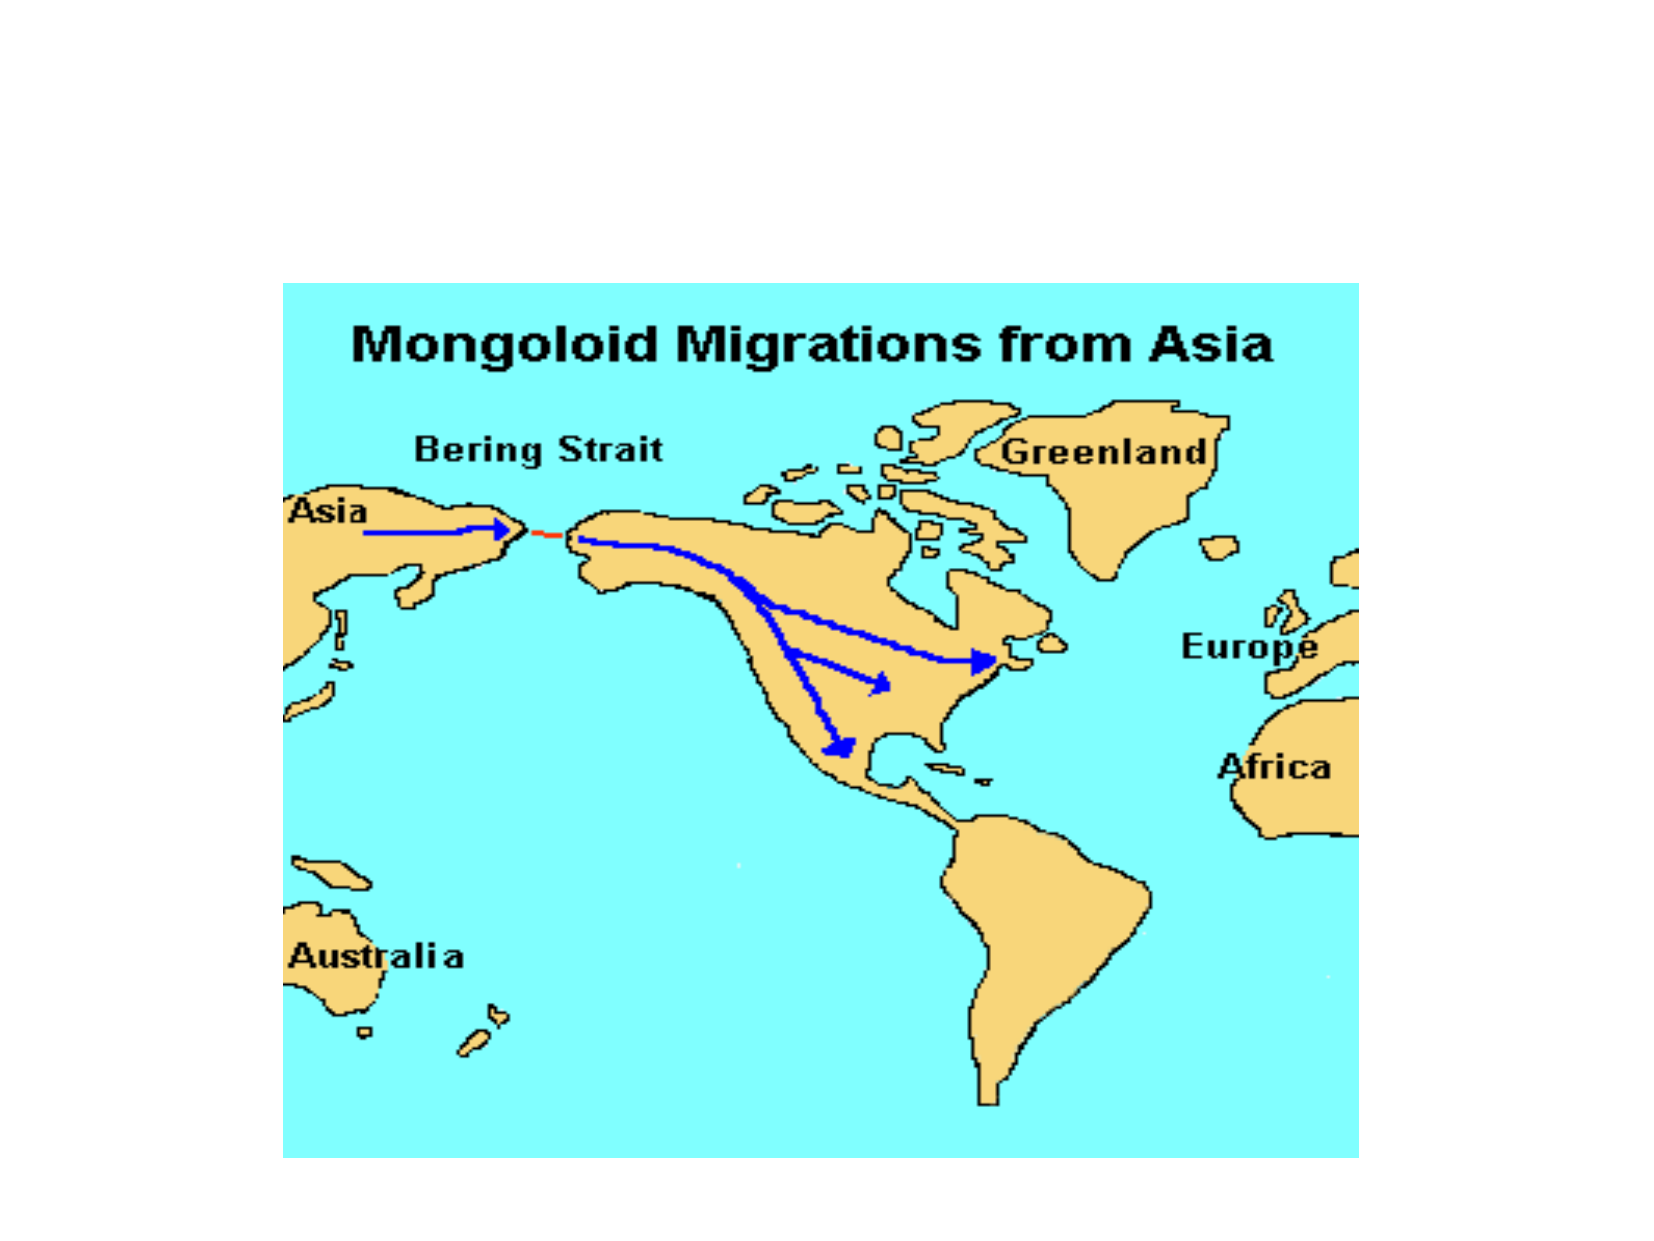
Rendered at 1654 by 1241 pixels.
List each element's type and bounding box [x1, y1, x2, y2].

picture [283, 283, 1359, 1158]
